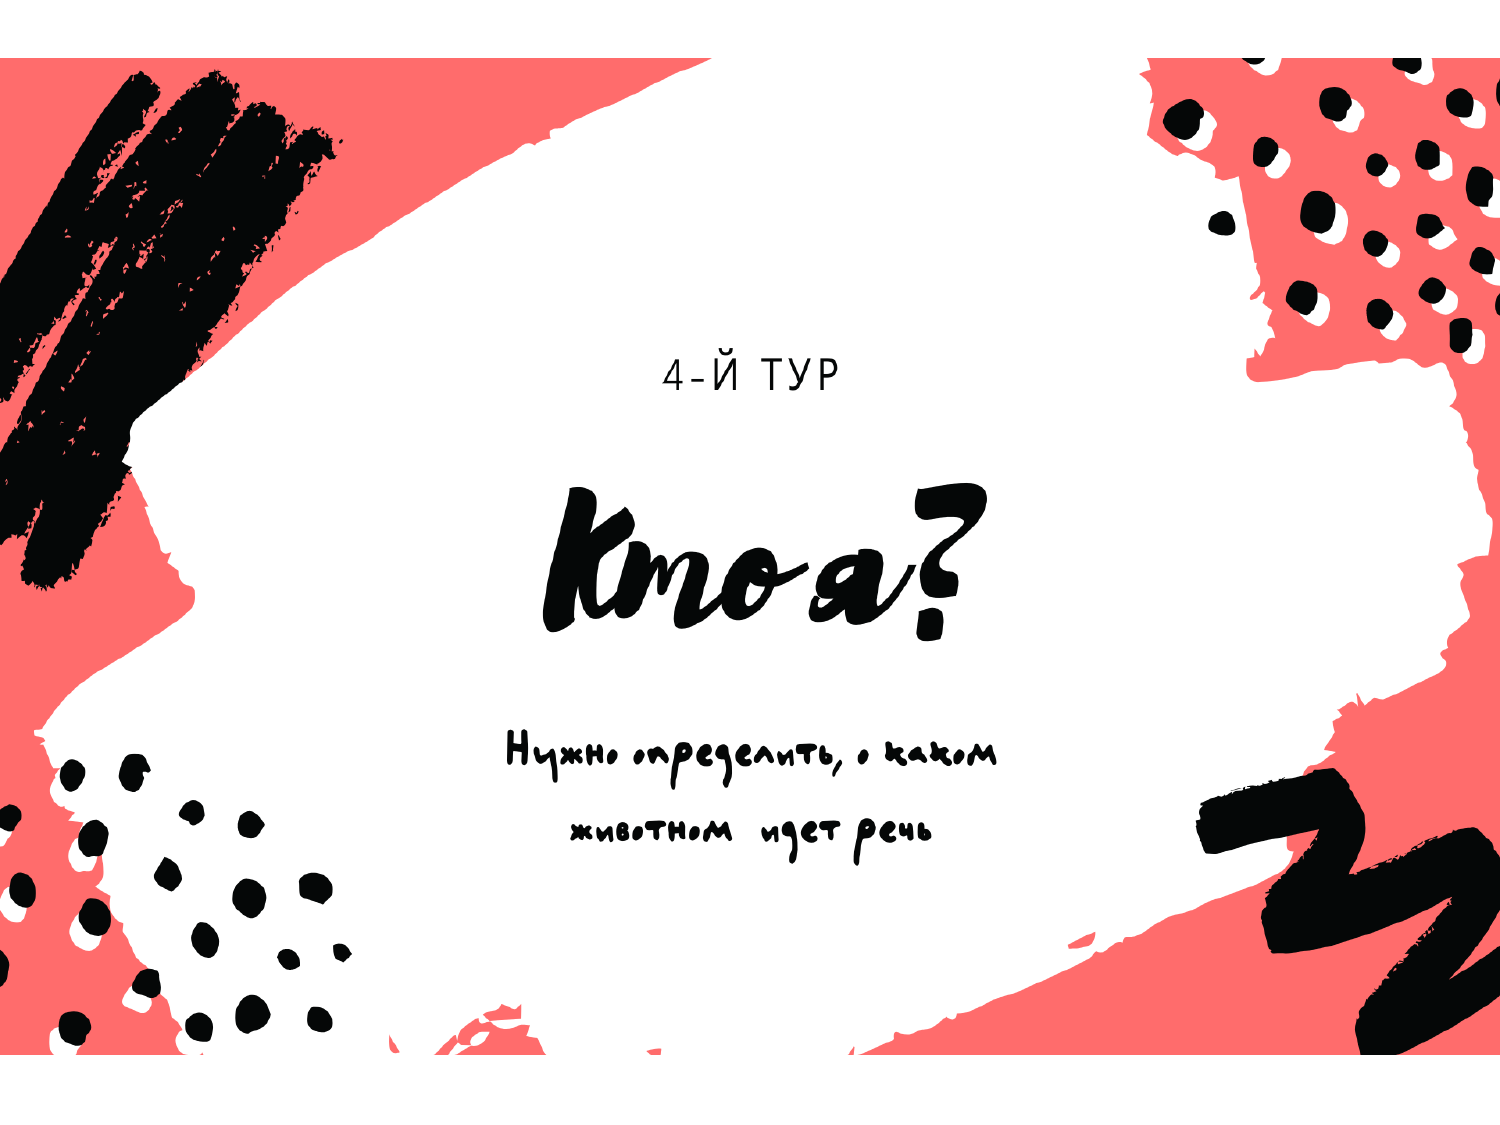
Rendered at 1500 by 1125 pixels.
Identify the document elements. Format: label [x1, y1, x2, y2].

picture [0, 58, 1500, 1055]
